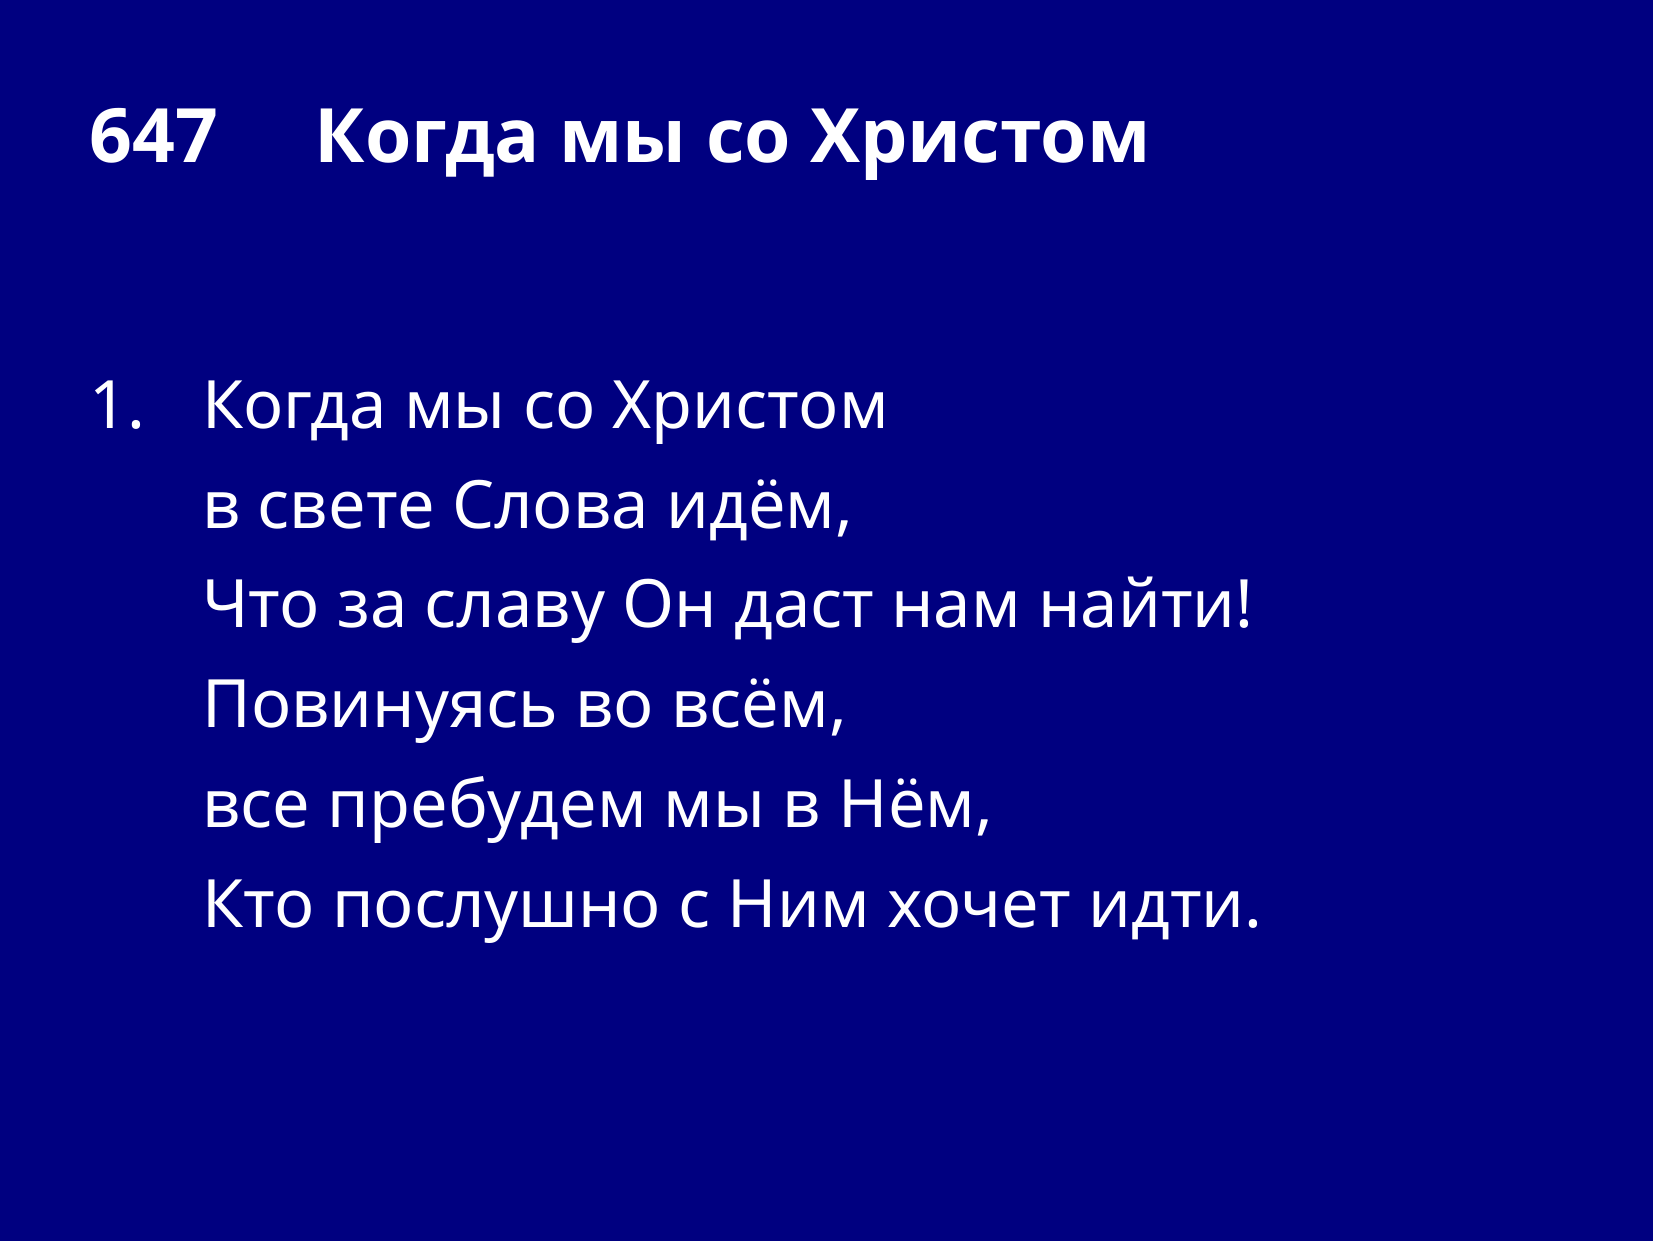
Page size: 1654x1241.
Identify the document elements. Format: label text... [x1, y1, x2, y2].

text_box 647 Когда мы со Христом [75, 75, 1576, 188]
text_box 1. Когда мы со Христом в свете Слова идём, Что за славу Он даст нам найти! Повинуясь во всём, все пребудем мы в Нём, Кто послушно с Ним хочет идти. [75, 188, 1576, 1163]
